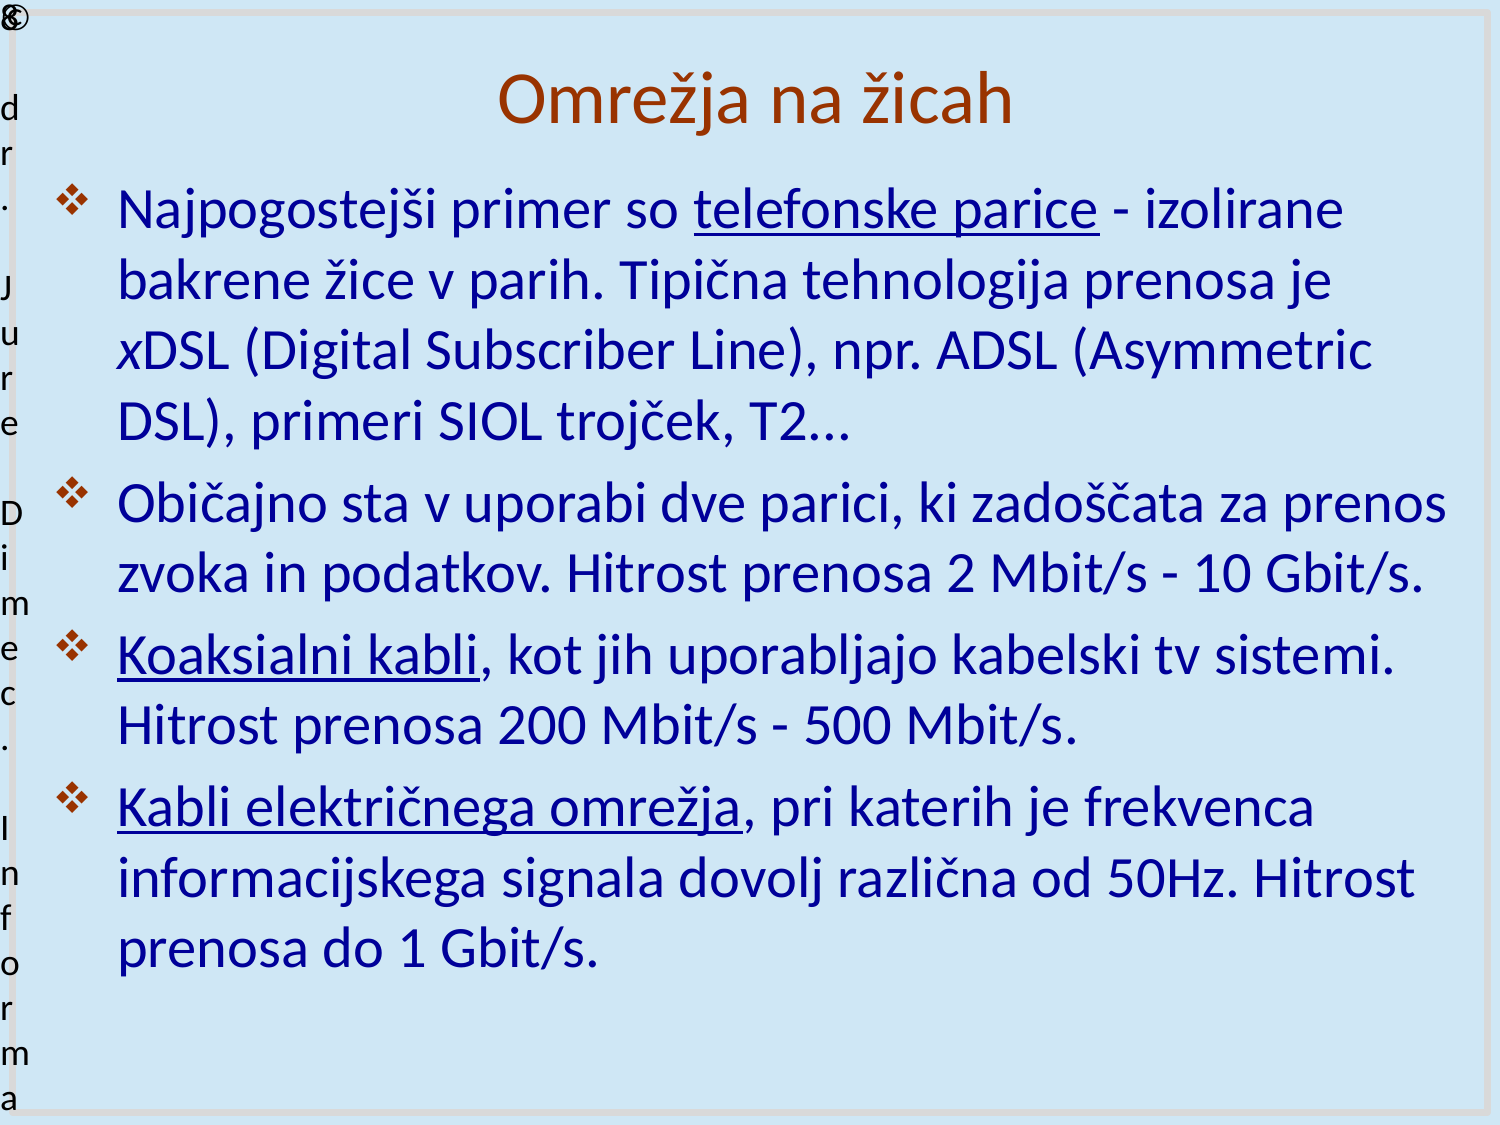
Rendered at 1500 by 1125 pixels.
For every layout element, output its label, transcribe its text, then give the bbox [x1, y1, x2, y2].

list Najpogostejši primer so telefonske parice - izolirane bakrene žice v parih. Tipična tehnologija prenosa je xDSL (Digital Subscriber Line), npr. ADSL (Asymmetric DSL), primeri SIOL trojček, T2... Običajno sta v uporabi dve parici, ki zadoščata za prenos zvoka in podatkov. Hitrost prenosa 2 Mbit/s - 10 Gbit/s. Koaksialni kabli, kot jih uporabljajo kabelski tv sistemi. Hitrost prenosa 200 Mbit/s - 500 Mbit/s. Kabli električnega omrežja, pri katerih je frekvenca informacijskega signala dovolj različna od 50Hz. Hitrost prenosa do 1 Gbit/s. [37, 162, 1475, 1050]
title Omrežja na žicah [37, 37, 1475, 150]
